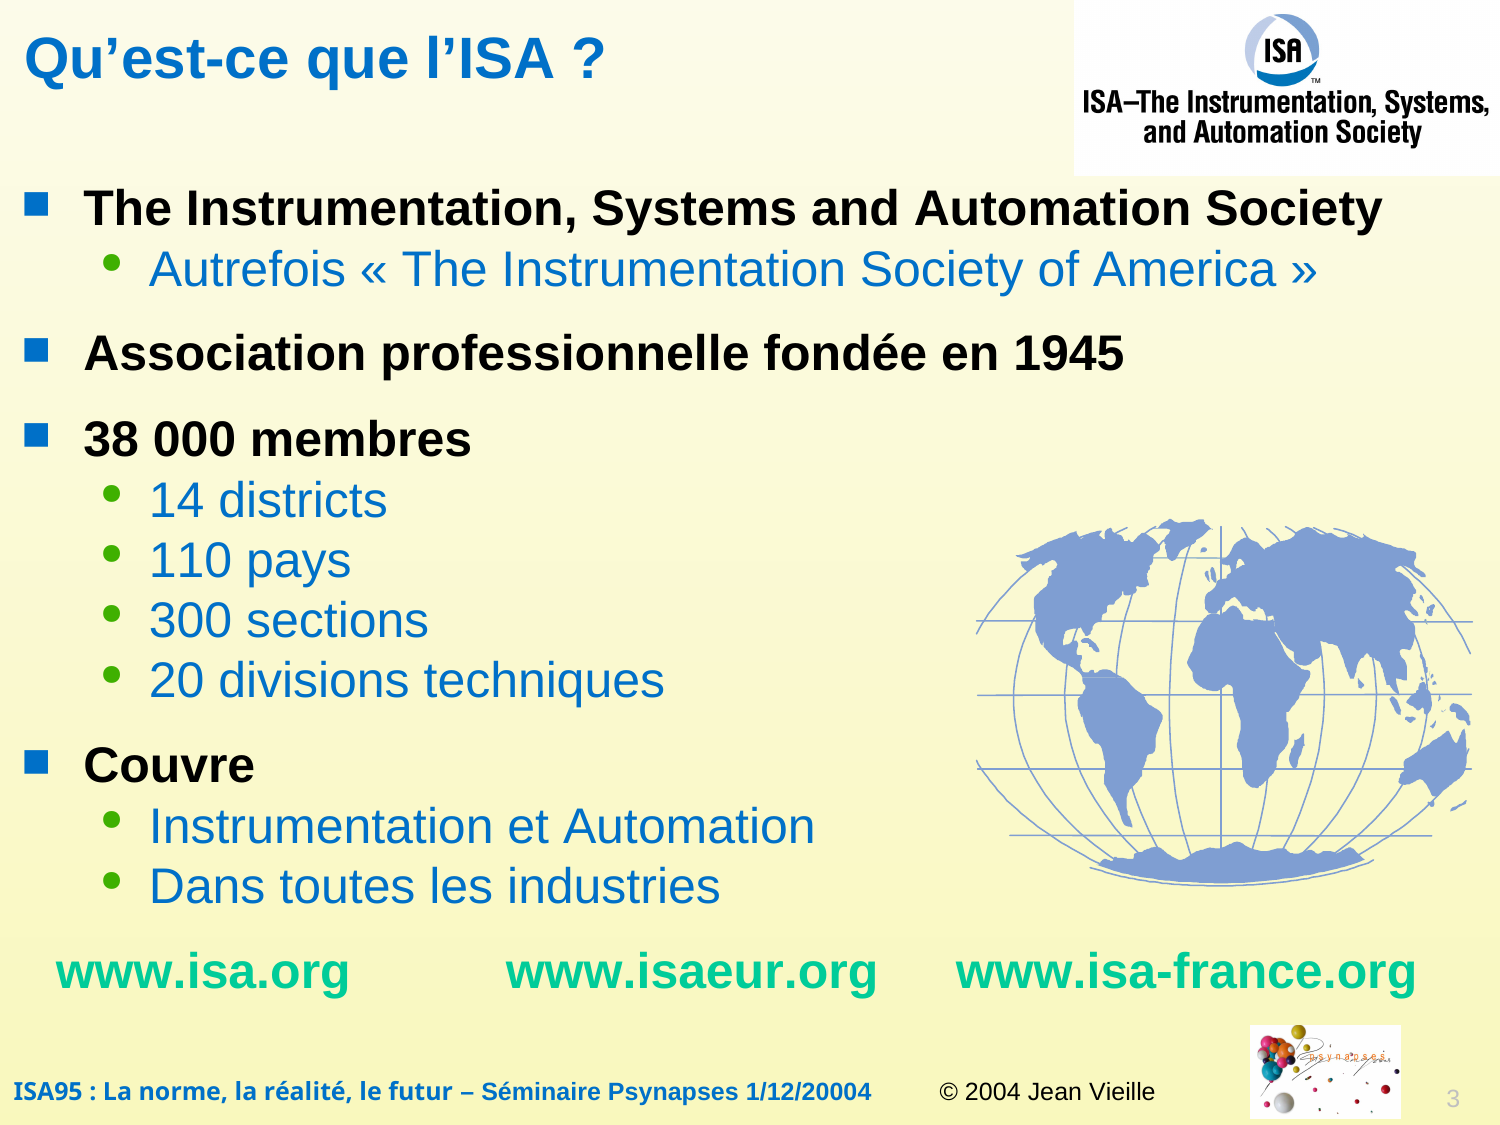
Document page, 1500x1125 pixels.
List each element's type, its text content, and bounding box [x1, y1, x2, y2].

picture [1250, 1026, 1401, 1119]
list The Instrumentation, Systems and Automation Society Autrefois « The Instrumentation Society of America » Association professionnelle fondée en 1945 38 000 membres 14 districts 110 pays 300 sections 20 divisions techniques Couvre Instrumentation et Automation Dans toutes les industries www.isa.org www.isaeur.org www.isa-france.org [12, 174, 1476, 1026]
title Qu’est-ce que l’ISA ? [9, 12, 1074, 151]
picture [1074, 0, 1500, 176]
picture [975, 517, 1474, 888]
